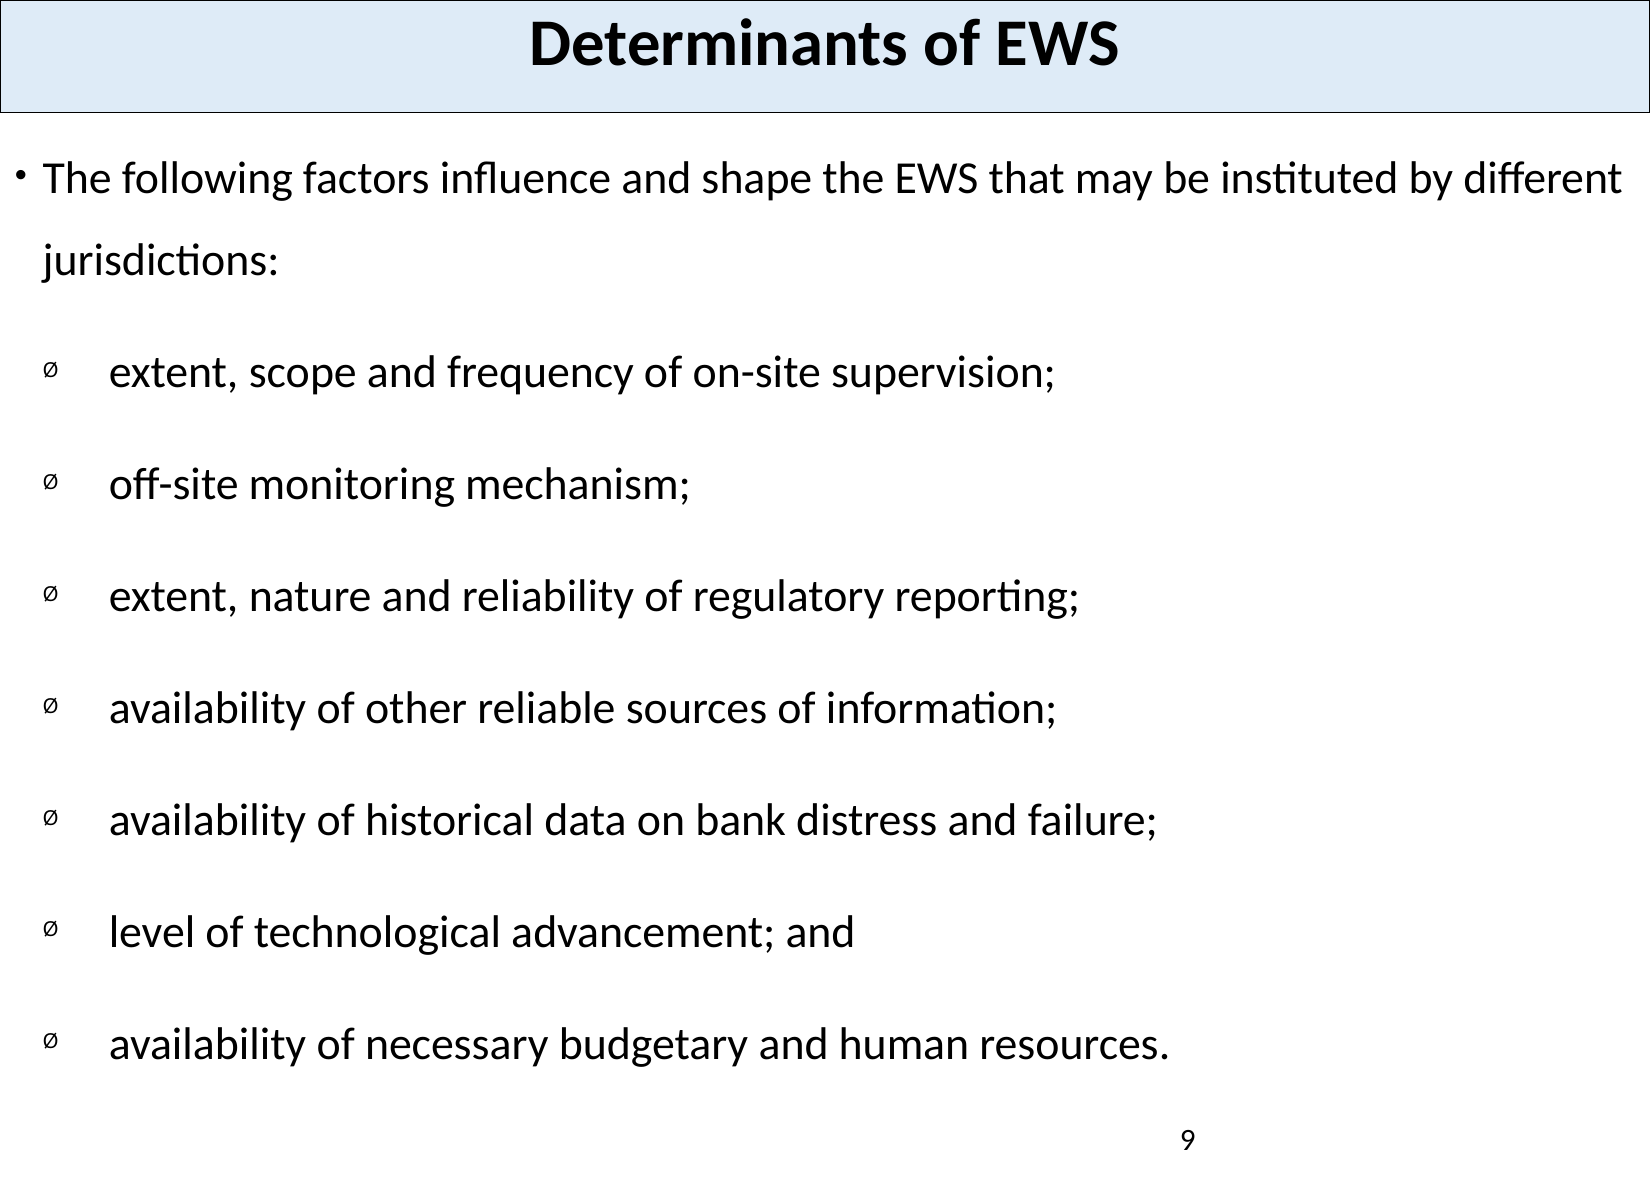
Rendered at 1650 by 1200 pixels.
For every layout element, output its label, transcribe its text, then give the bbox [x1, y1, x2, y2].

list The following factors influence and shape the EWS that may be instituted by different jurisdictions: extent, scope and frequency of on-site supervision; off-site monitoring mechanism; extent, nature and reliability of regulatory reporting; availability of other reliable sources of information; availability of historical data on bank distress and failure; level of technological advancement; and availability of necessary budgetary and human resources. [0, 112, 1650, 1113]
slide_number <numéro> [1165, 1112, 1537, 1177]
title Determinants of EWS [0, 0, 1650, 112]
